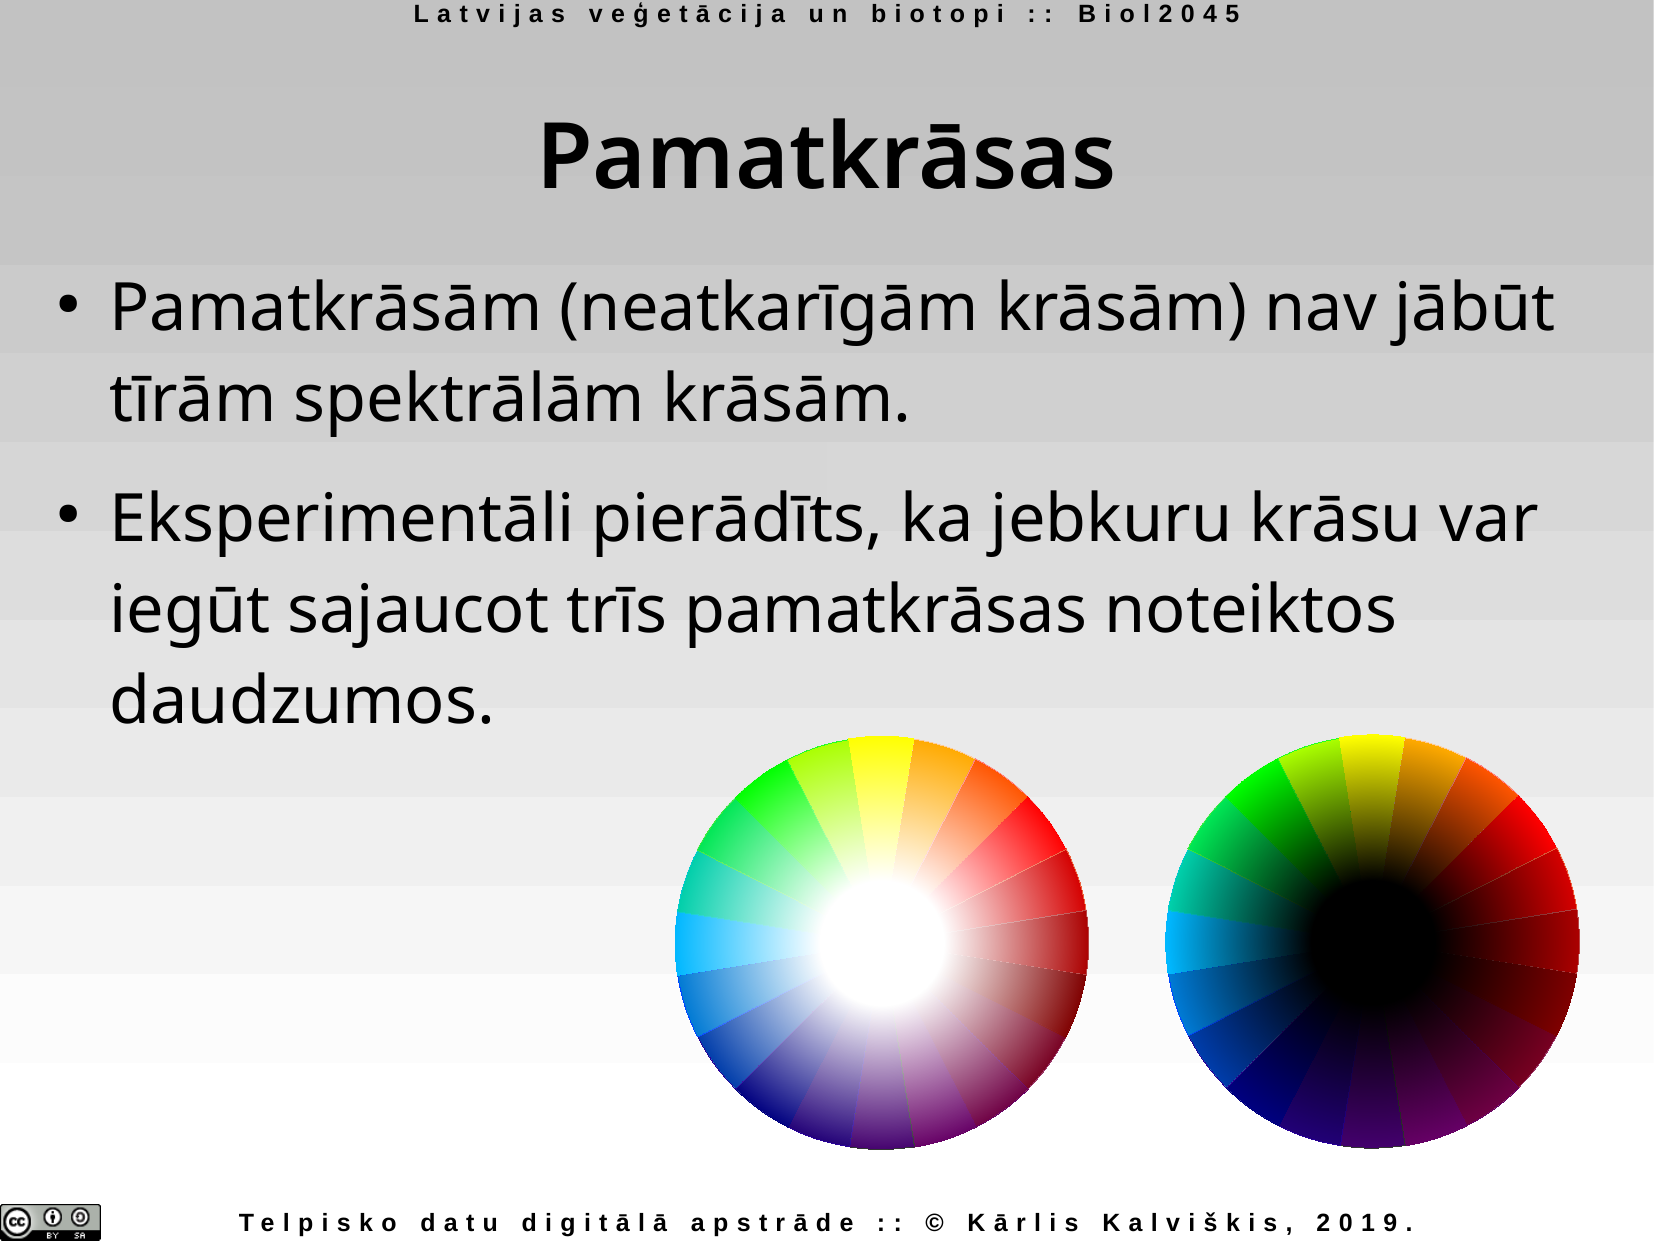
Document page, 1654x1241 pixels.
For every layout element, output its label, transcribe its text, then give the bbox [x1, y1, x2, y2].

text_box [1163, 734, 1583, 1149]
text_box [672, 734, 1092, 1152]
picture [0, 0, 1654, 1241]
title Pamatkrāsas [29, 49, 1625, 258]
list Pamatkrāsām (neatkarīgām krāsām) nav jābūt tīrām spektrālām krāsām. Eksperimentāli pierādīts, ka jebkuru krāsu var iegūt sajaucot trīs pamatkrāsas noteiktos daudzumos. [38, 259, 1621, 1113]
